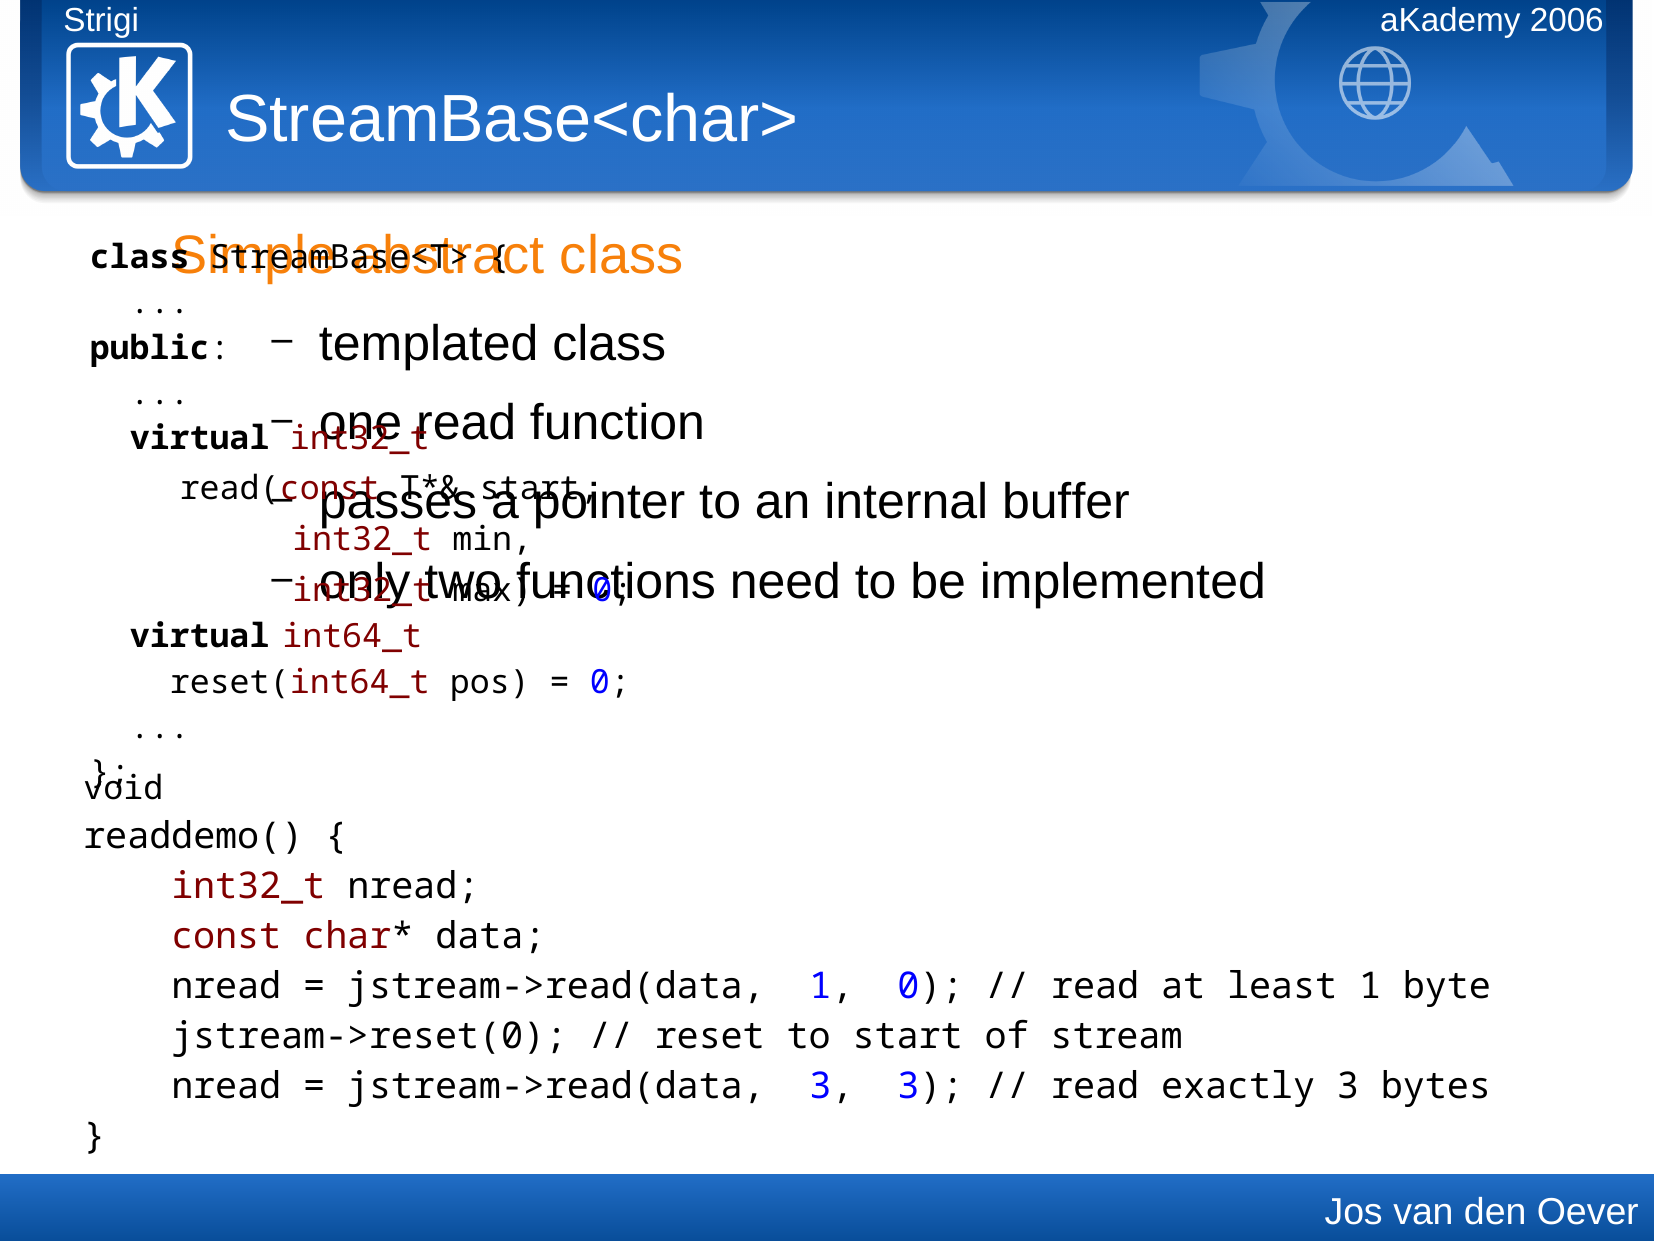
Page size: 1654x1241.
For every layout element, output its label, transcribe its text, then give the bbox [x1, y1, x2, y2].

picture [0, 0, 1652, 216]
list Simple abstract class templated class one read function passes a pointer to an internal buffer only two functions need to be implemented [845, 1085, 1572, 1109]
list Simple abstract class templated class one read function passes a pointer to an internal buffer only two functions need to be implemented [845, 225, 1572, 764]
text_box void readdemo() { int32_t nread; const char* data; nread = jstream->read(data, 1, 0); // read at least 1 byte jstream->reset(0); // reset to start of stream nread = jstream->read(data, 3, 3); // read exactly 3 bytes } [83, 764, 1576, 1085]
text_box class StreamBase<T> { ... public: ... virtual int32_t read(const T*& start, int32_t min, int32_t max) = 0; virtual int64_t reset(int64_t pos) = 0; ... }; [75, 225, 826, 743]
title StreamBase<char> [225, 49, 1571, 188]
